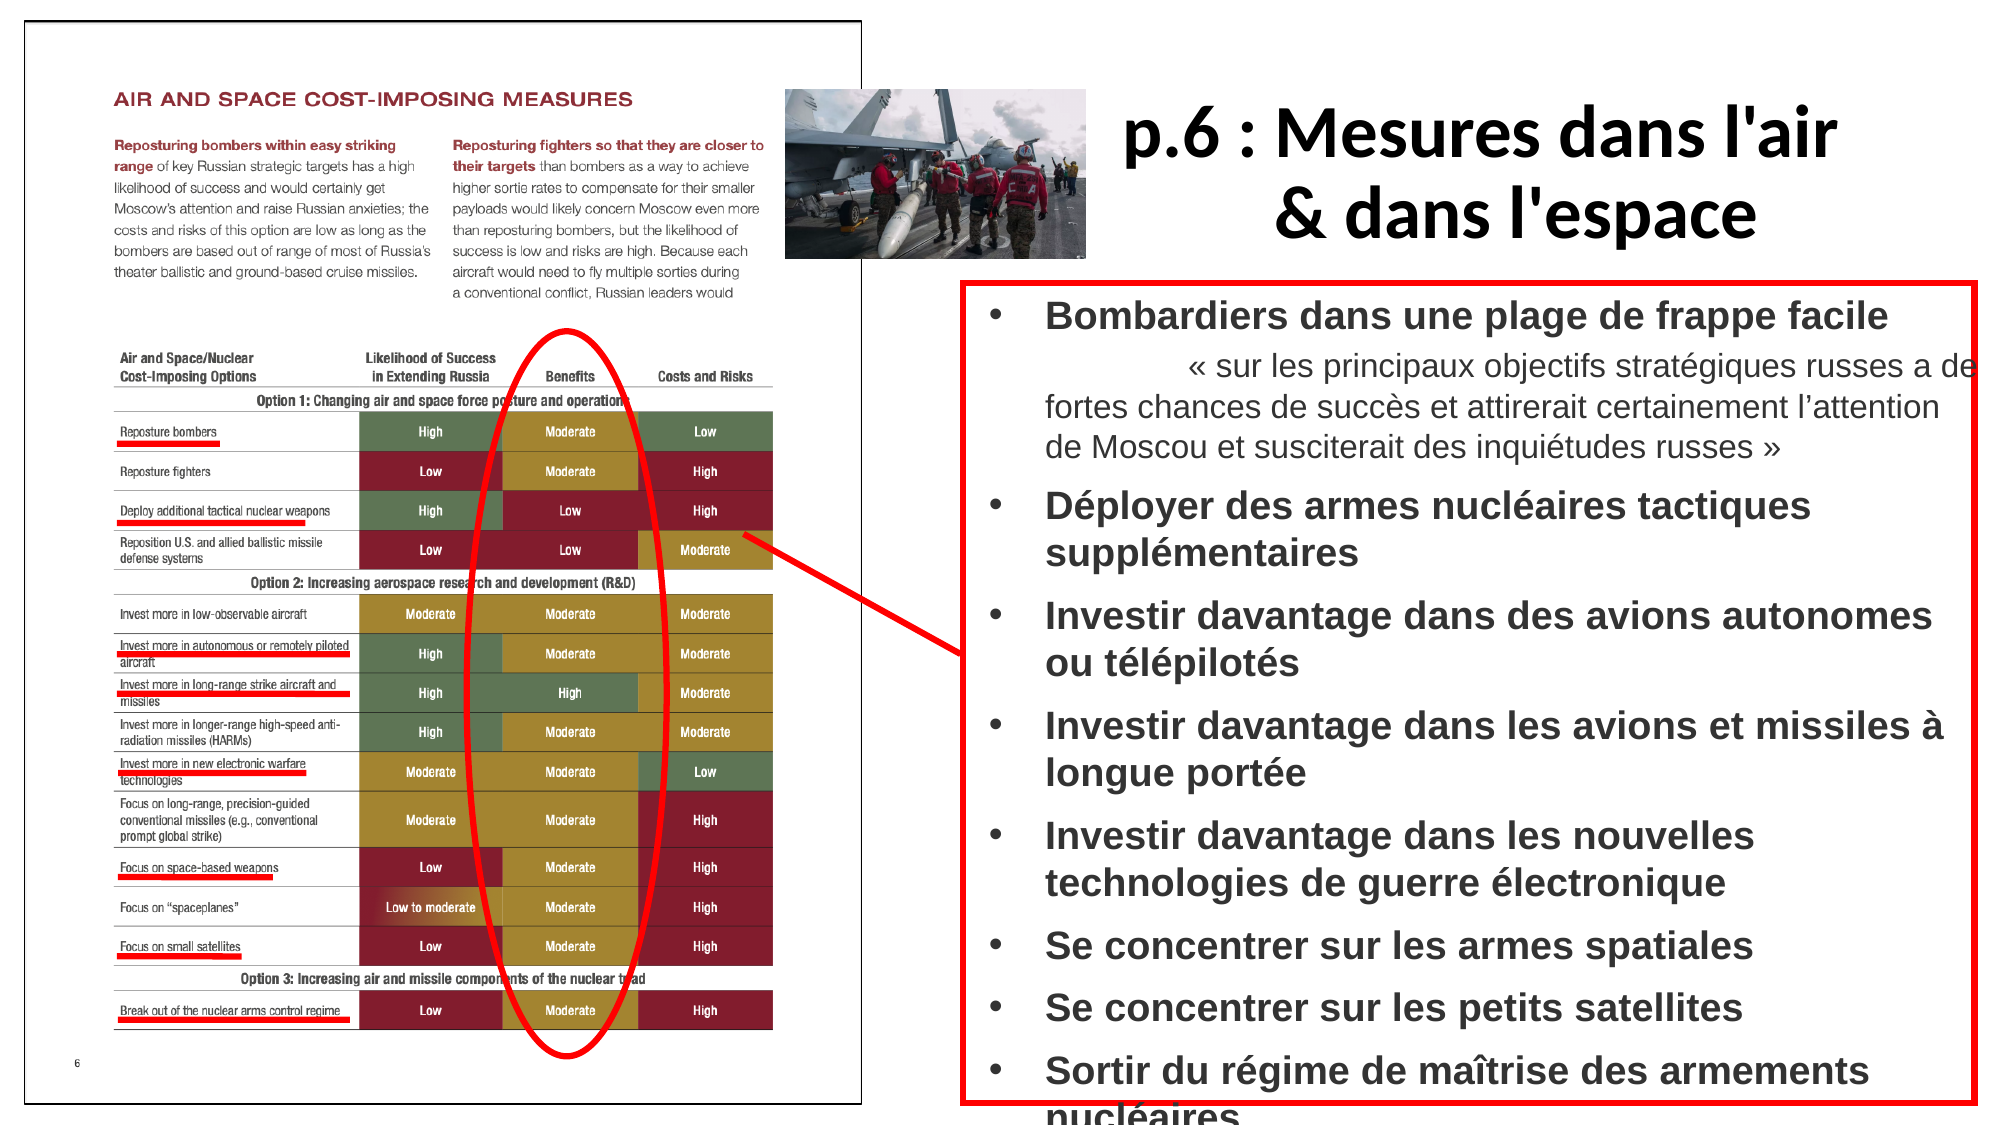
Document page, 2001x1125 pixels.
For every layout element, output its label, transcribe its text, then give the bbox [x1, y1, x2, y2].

picture [25, 21, 1086, 1104]
title p.6 : Mesures dans l'air & dans l'espace [1107, 65, 2000, 283]
text_box Bombardiers dans une plage de frappe facile « sur les principaux objectifs stratégiques russes a de fortes chances de succès et attirerait certainement l’attention de Moscou et susciterait des inquiétudes russes » Déployer des armes nucléaires tactiques supplémentaires Investir davantage dans des avions autonomes ou télépilotés Investir davantage dans les avions et missiles à longue portée Investir davantage dans les nouvelles technologies de guerre électronique Se concentrer sur les armes spatiales Se concentrer sur les petits satellites Sortir du régime de maîtrise des armements nucléaires [973, 282, 1997, 1125]
